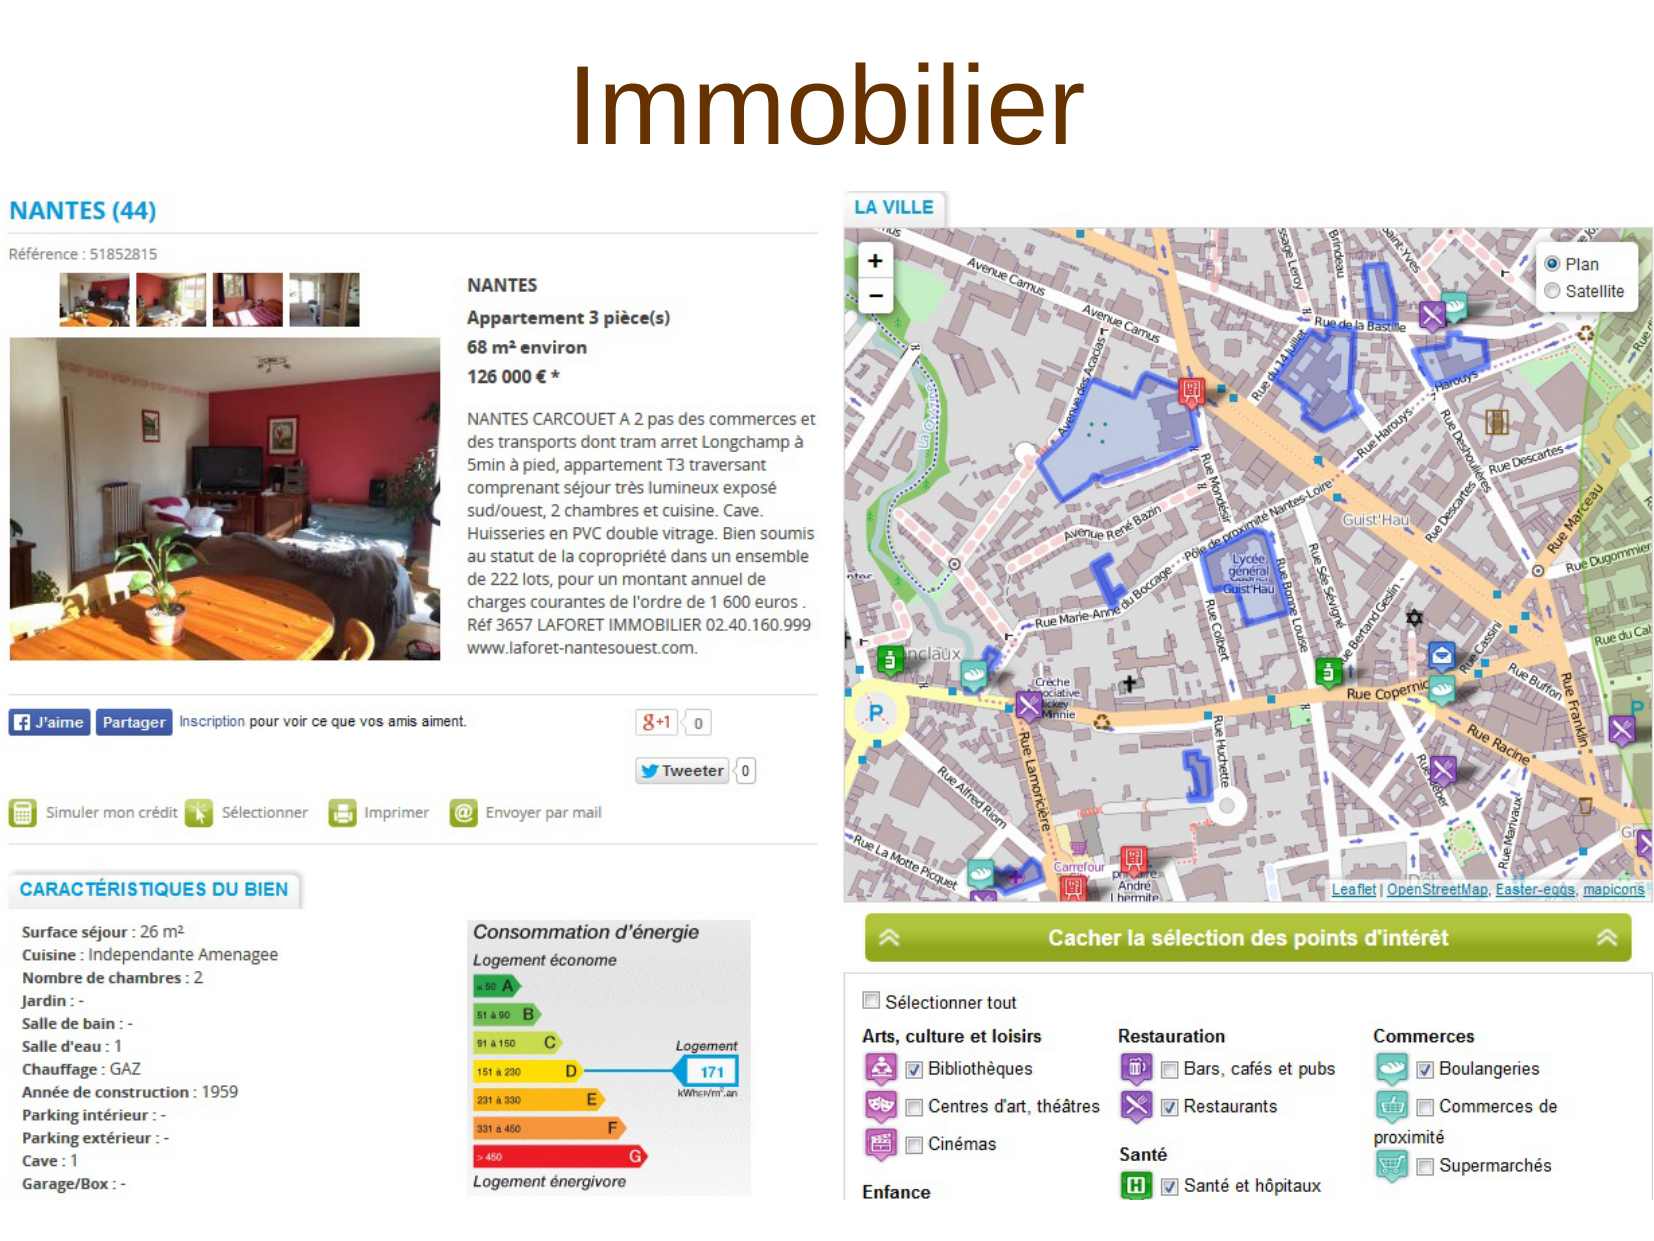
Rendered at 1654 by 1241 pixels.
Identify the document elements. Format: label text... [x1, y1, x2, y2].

picture [2, 191, 1654, 1200]
title Immobilier [82, 28, 1571, 184]
